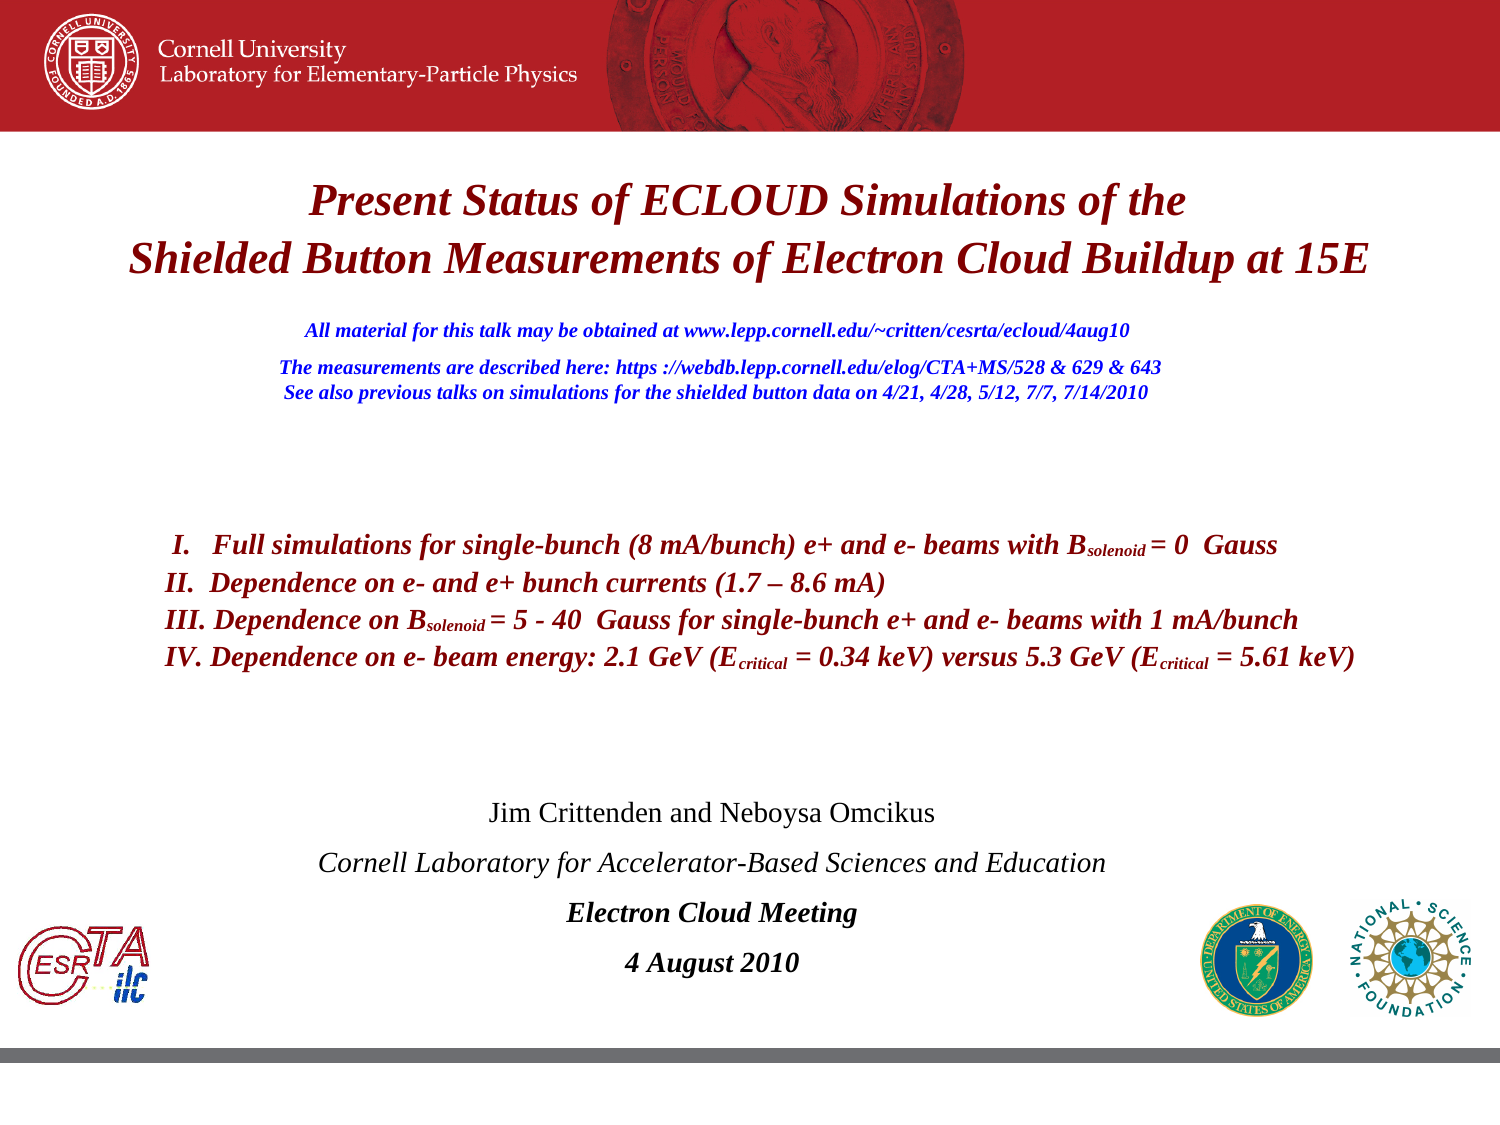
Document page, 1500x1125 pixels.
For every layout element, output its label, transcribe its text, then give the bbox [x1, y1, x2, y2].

picture [8, 899, 151, 1036]
picture [0, 0, 1500, 132]
title I. Full simulations for single-bunch (8 mA/bunch) e+ and e- beams with Bsolenoid = 0 Gauss II. Dependence on e- and e+ bunch currents (1.7 – 8.6 mA) III. Dependence on Bsolenoid = 5 - 40 Gauss for single-bunch e+ and e- beams with 1 mA/bunch IV. Dependence on e- beam energy: 2.1 GeV (Ecritical = 0.34 keV) versus 5.3 GeV (Ecritical = 5.61 keV) [150, 479, 1388, 717]
subtitle Jim Crittenden and Neboysa Omcikus Cornell Laboratory for Accelerator-Based Sciences and Education Electron Cloud Meeting 4 August 2010 [187, 787, 1238, 1026]
text_box All material for this talk may be obtained at www.lepp.cornell.edu/~critten/cesrta/ecloud/4aug10 The measurements are described here: https ://webdb.lepp.cornell.edu/elog/CTA+MS/528 & 629 & 643 See also previous talks on simulations for the shielded button data on 4/21, 4/28, 5/12, 7/7, 7/14/2010 [37, 299, 1396, 451]
picture [1238, 904, 1313, 1017]
picture [1350, 899, 1471, 1017]
title Present Status of ECLOUD Simulations of the Shielded Button Measurements of Electron Cloud Buildup at 15E [75, 144, 1426, 306]
